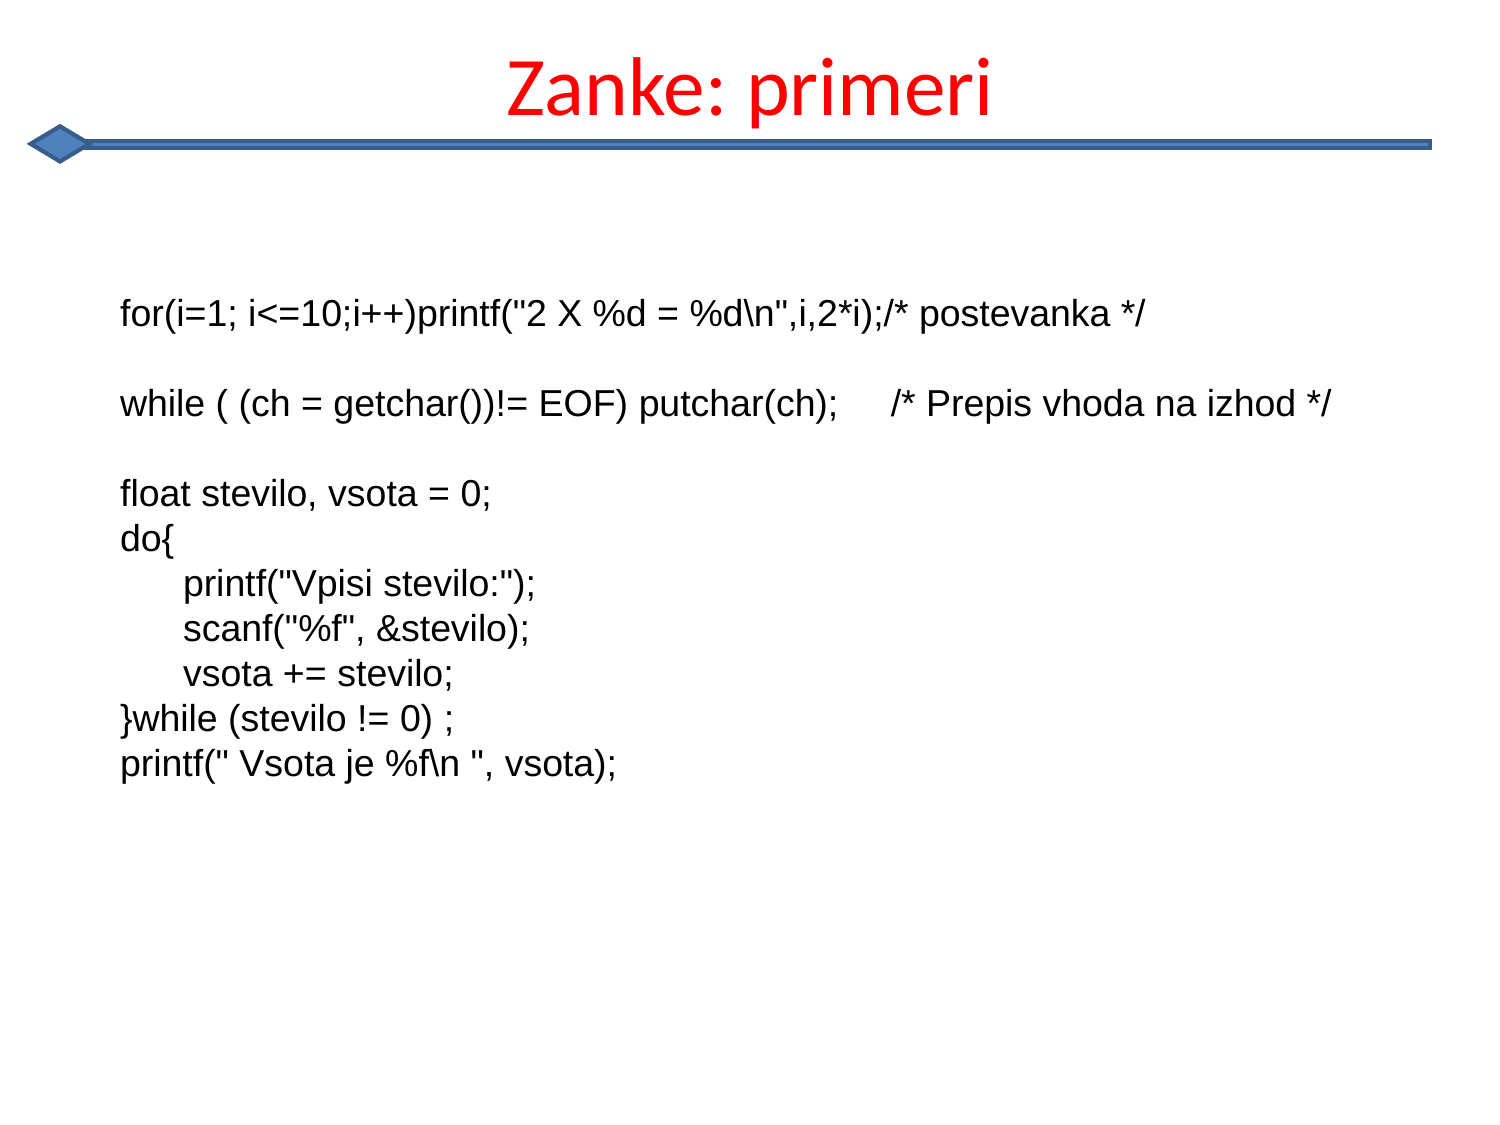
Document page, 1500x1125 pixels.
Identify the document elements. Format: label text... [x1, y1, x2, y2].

text_box for(i=1; i<=10;i++)printf("2 X %d = %d\n",i,2*i);/* postevanka */ while ( (ch = getchar())!= EOF) putchar(ch); /* Prepis vhoda na izhod */ float stevilo, vsota = 0; do{ printf("Vpisi stevilo:"); scanf("%f", &stevilo); vsota += stevilo; }while (stevilo != 0) ; printf(" Vsota je %f\n ", vsota); [105, 281, 1418, 837]
title Zanke: primeri [75, 23, 1426, 141]
